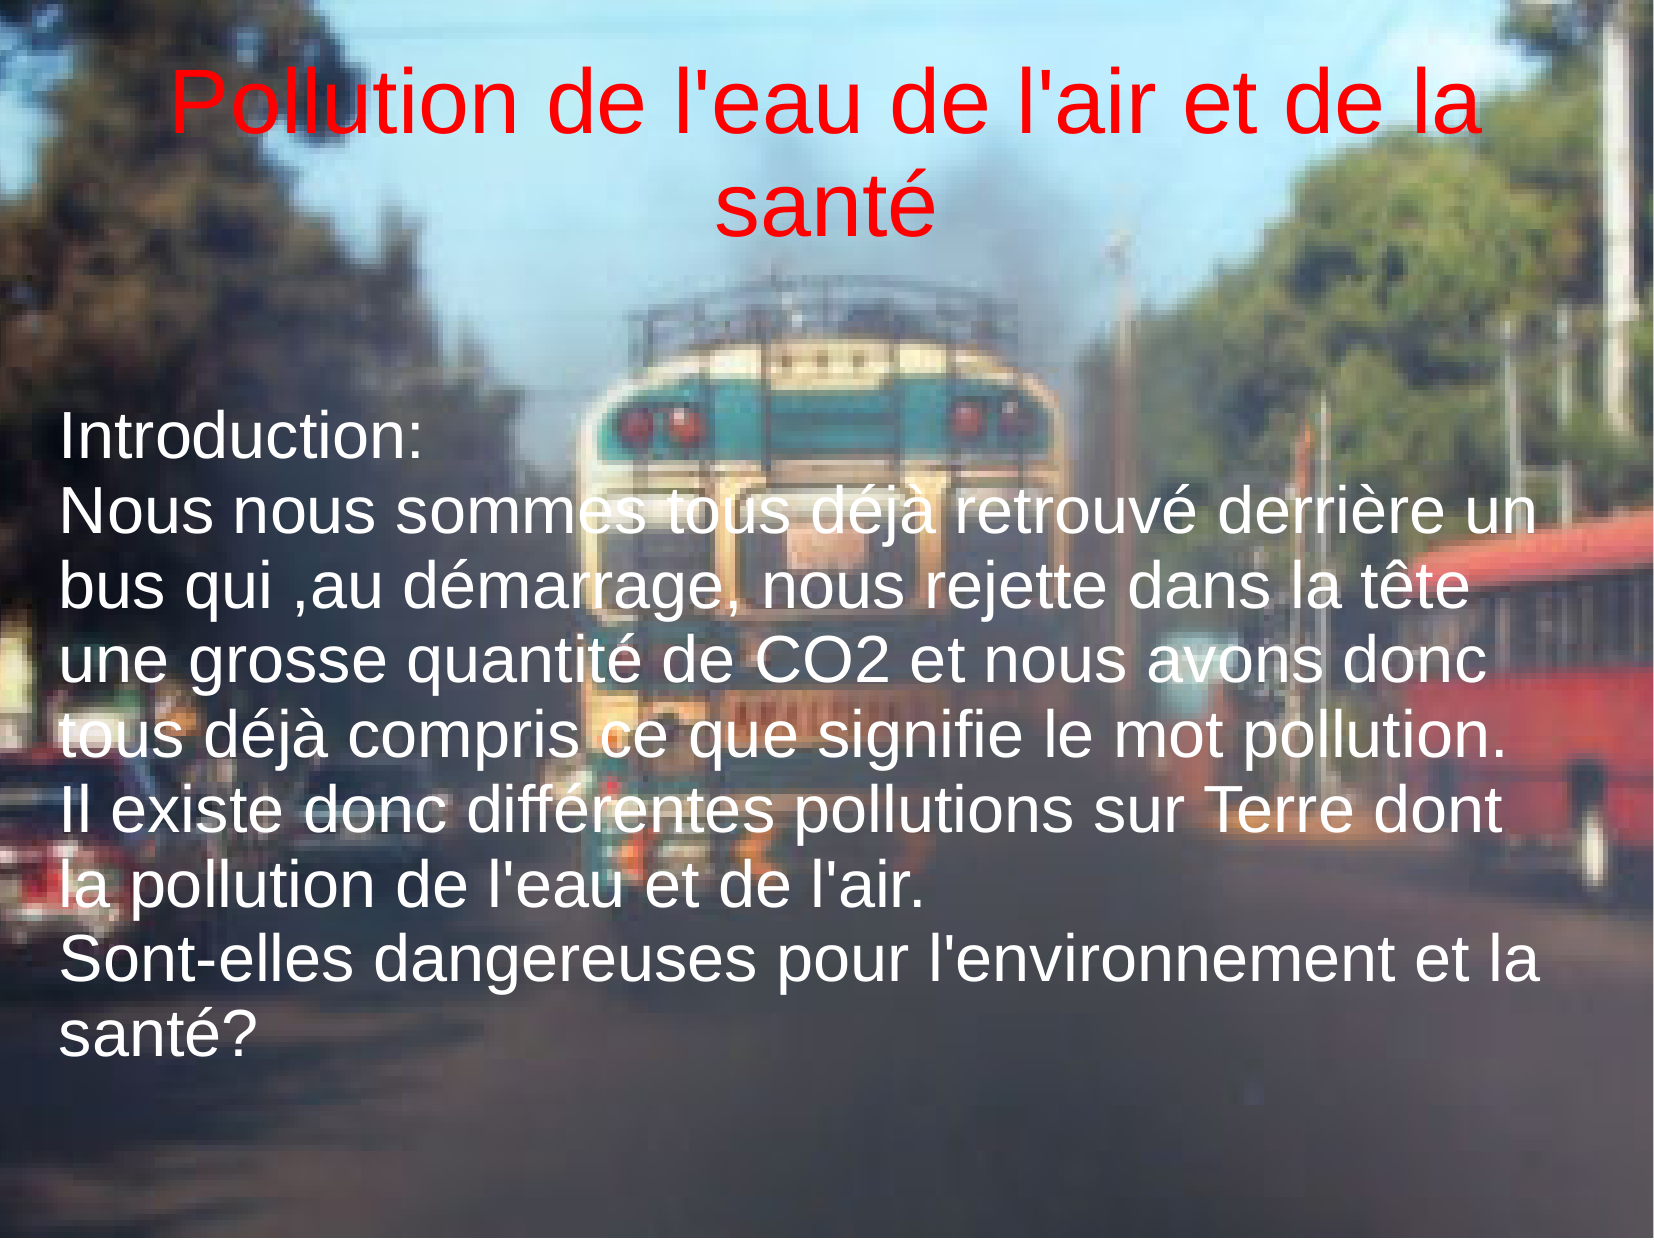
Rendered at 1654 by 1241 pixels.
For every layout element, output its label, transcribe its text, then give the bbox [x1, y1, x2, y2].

picture [0, 0, 1654, 1238]
subtitle Introduction: Nous nous sommes tous déjà retrouvé derrière un bus qui ,au démarrage, nous rejette dans la tête une grosse quantité de CO2 et nous avons donc tous déjà compris ce que signifie le mot pollution. Il existe donc différentes pollutions sur Terre dont la pollution de l'eau et de l'air. Sont-elles dangereuses pour l'environnement et la santé? [59, 295, 1548, 1099]
title Pollution de l'eau de l'air et de la santé [82, 50, 1571, 256]
